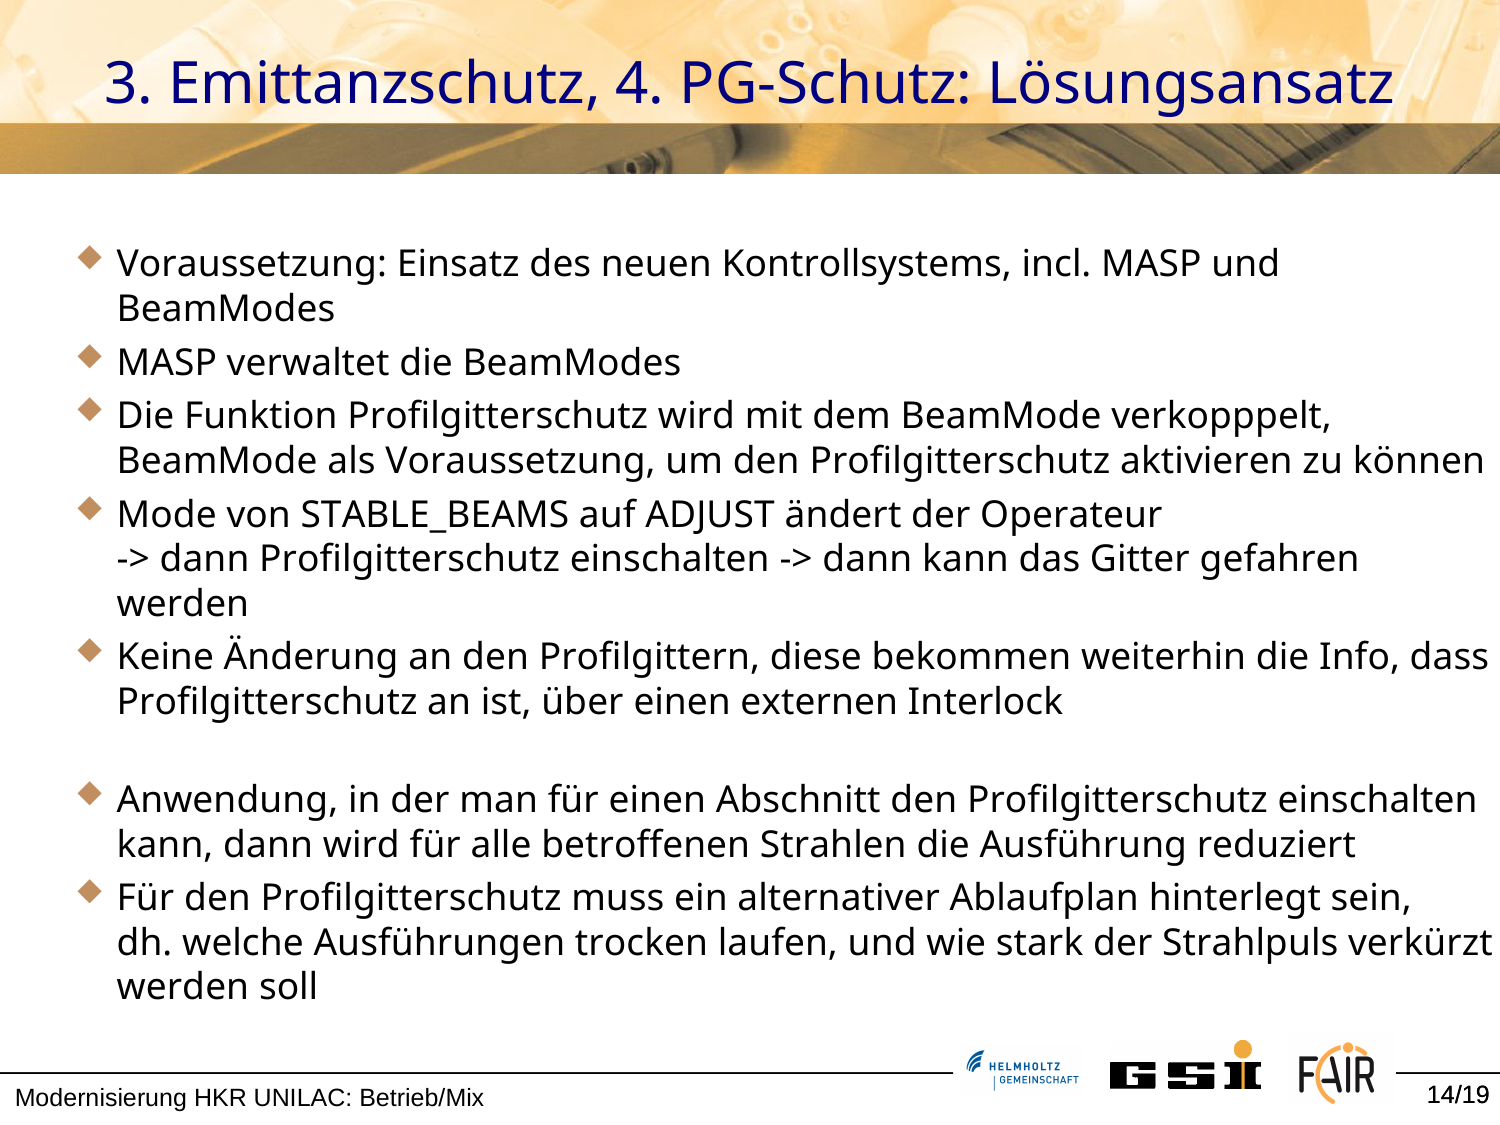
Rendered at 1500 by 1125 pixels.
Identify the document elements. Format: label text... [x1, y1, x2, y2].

picture [1287, 1051, 1396, 1106]
picture [960, 1051, 1084, 1095]
picture [0, 0, 1500, 175]
list Voraussetzung: Einsatz des neuen Kontrollsystems, incl. MASP und BeamModes MASP verwaltet die BeamModes Die Funktion Profilgitterschutz wird mit dem BeamMode verkopppelt, BeamMode als Voraussetzung, um den Profilgitterschutz aktivieren zu können Mode von STABLE_BEAMS auf ADJUST ändert der Operateur -> dann Profilgitterschutz einschalten -> dann kann das Gitter gefahren werden Keine Änderung an den Profilgittern, diese bekommen weiterhin die Info, dass Profilgitterschutz an ist, über einen externen Interlock Anwendung, in der man für einen Abschnitt den Profilgitterschutz einschalten kann, dann wird für alle betroffenen Strahlen die Ausführung reduziert Für den Profilgitterschutz muss ein alternativer Ablaufplan hinterlegt sein, dh. welche Ausführungen trocken laufen, und wie stark der Strahlpuls verkürzt werden soll [75, 239, 1500, 1051]
title 3. Emittanzschutz, 4. PG-Schutz: Lösungsansatz [75, 0, 1425, 174]
picture [1110, 1051, 1261, 1089]
